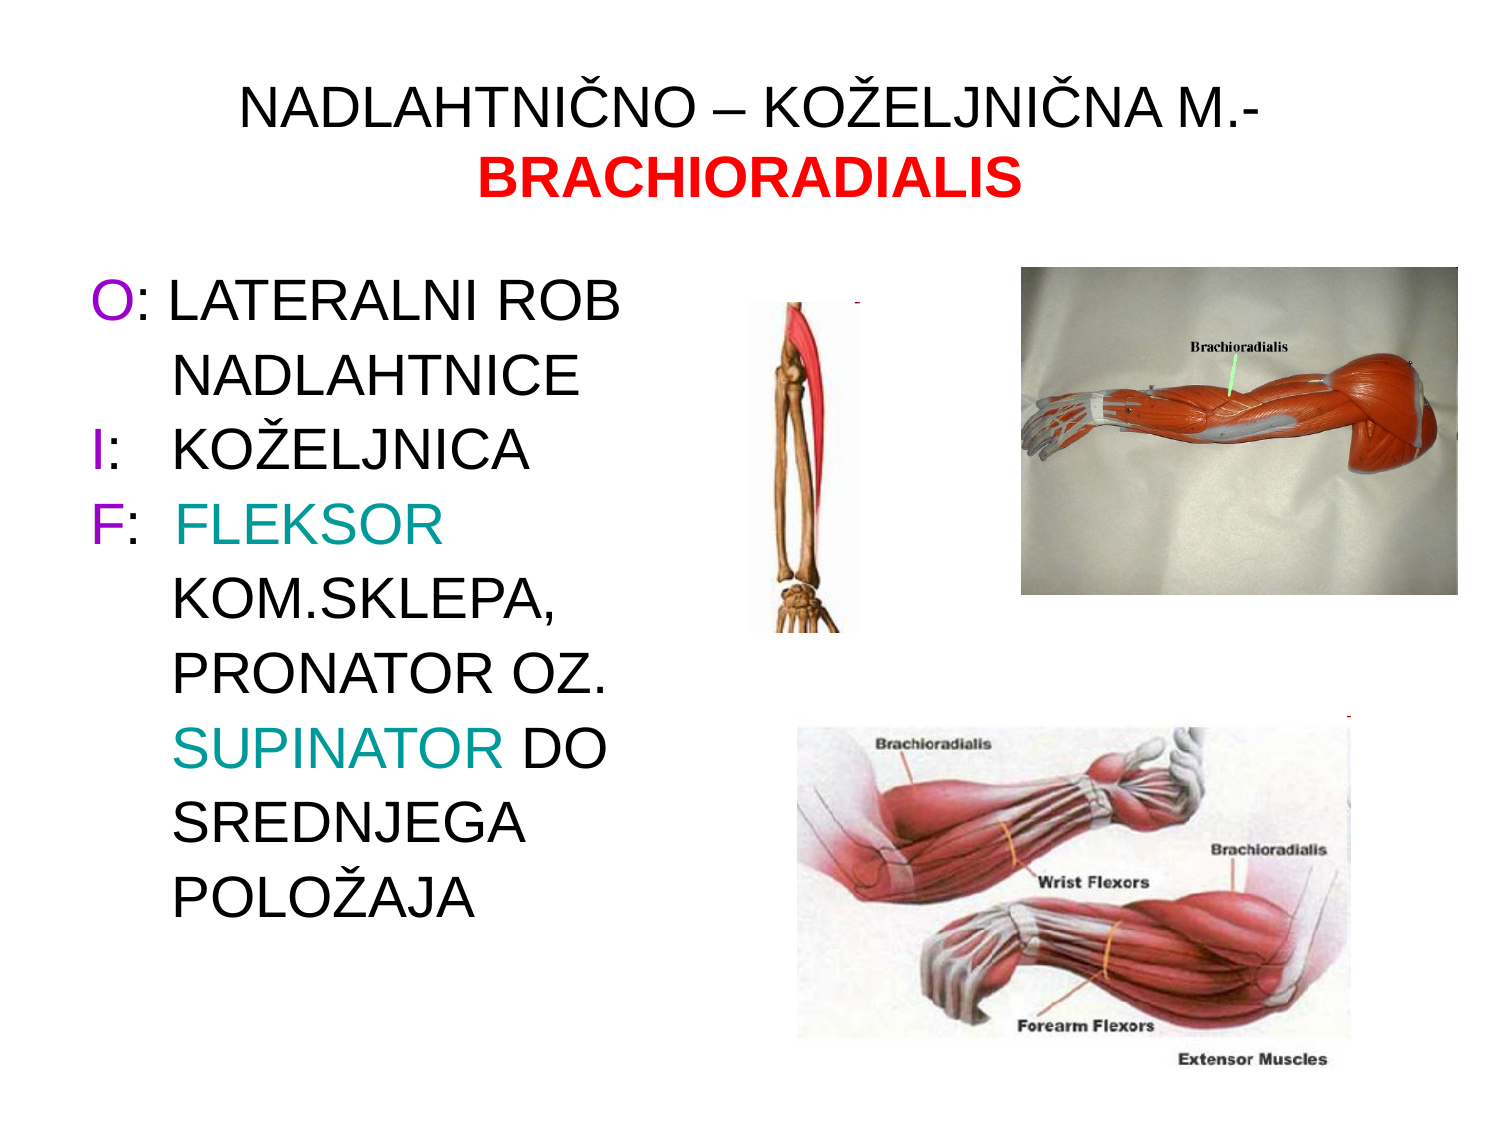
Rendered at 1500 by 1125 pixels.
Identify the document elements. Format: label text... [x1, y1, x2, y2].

title NADLAHTNIČNO – KOŽELJNIČNA M.- BRACHIORADIALIS [75, 45, 1425, 233]
picture [797, 716, 1351, 1075]
list O: LATERALNI ROB NADLAHTNICE I: KOŽELJNICA F: FLEKSOR KOM.SKLEPA, PRONATOR OZ. SUPINATOR DO SREDNJEGA POLOŽAJA [75, 262, 738, 1005]
picture [1021, 267, 1458, 595]
picture [750, 302, 860, 633]
